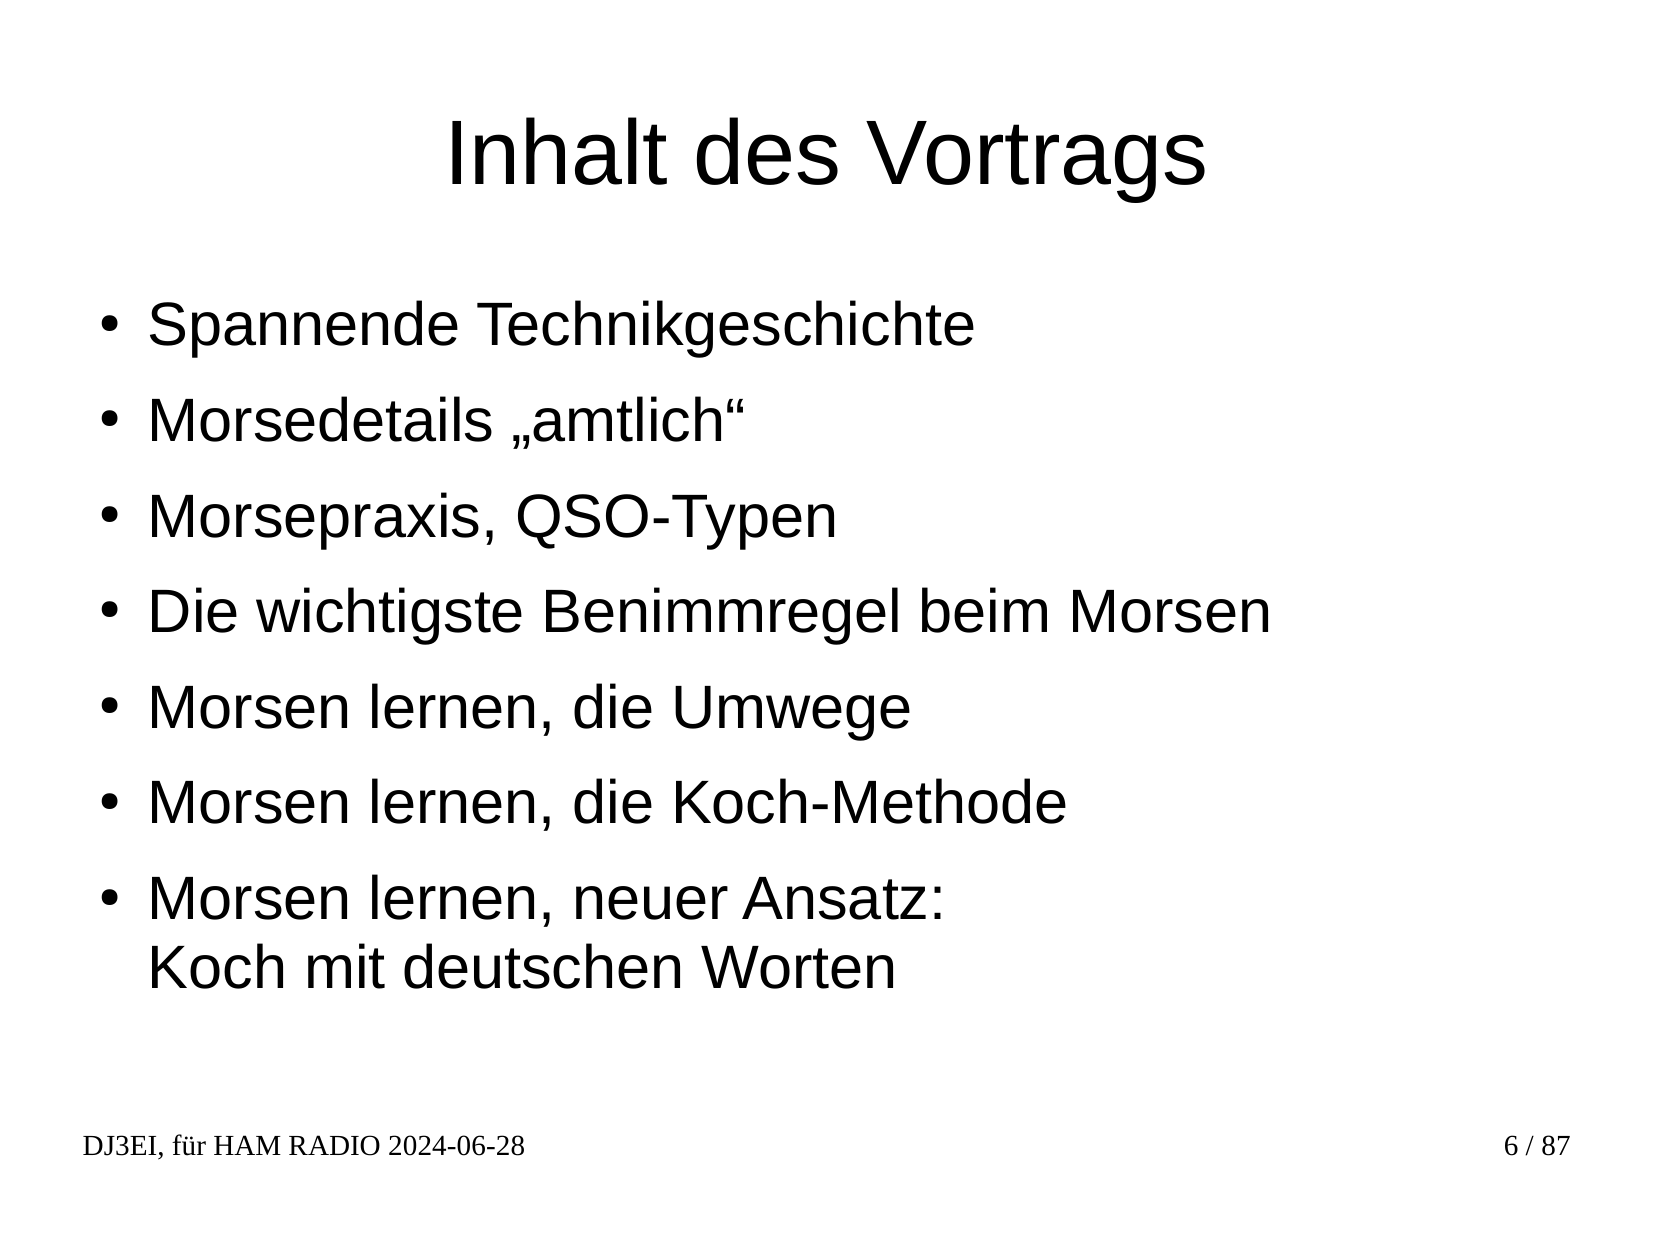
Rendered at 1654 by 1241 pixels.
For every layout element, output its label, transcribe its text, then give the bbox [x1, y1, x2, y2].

title Inhalt des Vortrags [82, 49, 1571, 257]
list Spannende Technikgeschichte Morsedetails „amtlich“ Morsepraxis, QSO-Typen Die wichtigste Benimmregel beim Morsen Morsen lernen, die Umwege Morsen lernen, die Koch-Methode Morsen lernen, neuer Ansatz: Koch mit deutschen Worten [82, 290, 1571, 1010]
